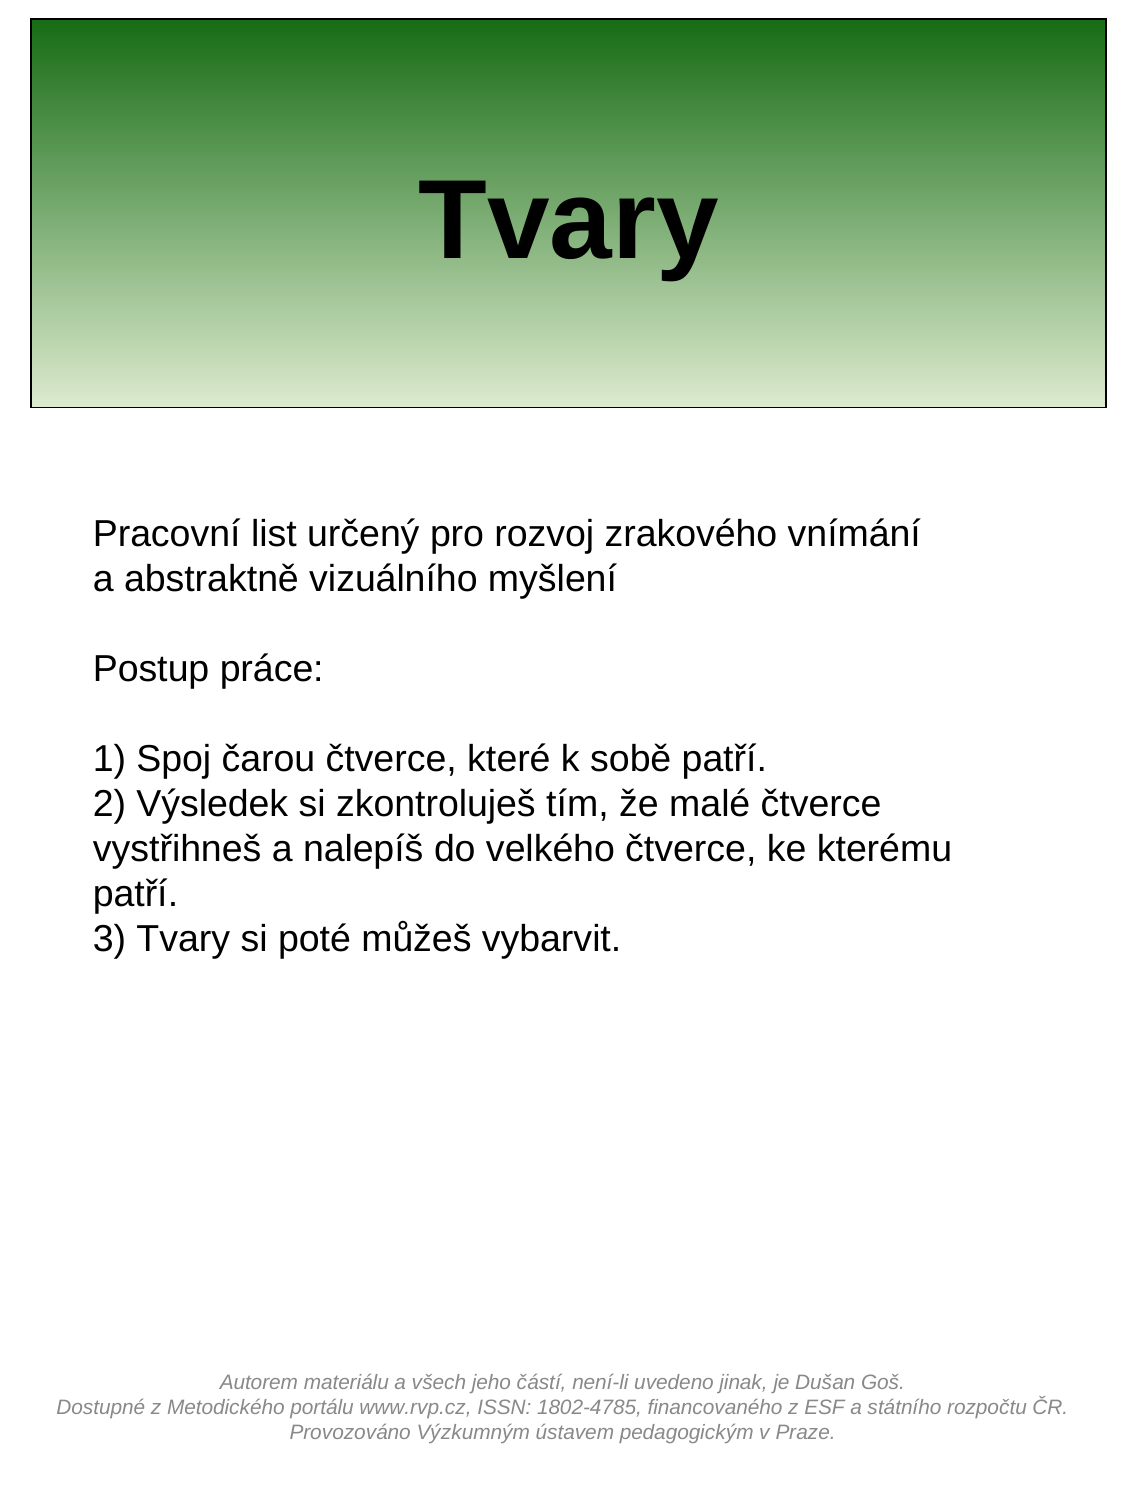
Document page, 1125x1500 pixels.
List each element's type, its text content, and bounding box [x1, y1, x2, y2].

text_box Autorem materiálu a všech jeho částí, není-li uvedeno jinak, je Dušan Goš. Dostupné z Metodického portálu www.rvp.cz, ISSN: 1802-4785, financovaného z ESF a státního rozpočtu ČR. Provozováno Výzkumným ústavem pedagogickým v Praze. [0, 1376, 1125, 1436]
text_box Pracovní list určený pro rozvoj zrakového vnímání a abstraktně vizuálního myšlení Postup práce: Spoj čarou čtverce, které k sobě patří. Výsledek si zkontroluješ tím, že malé čtverce vystřihneš a nalepíš do velkého čtverce, ke kterému patří. Tvary si poté můžeš vybarvit. [78, 501, 1059, 1013]
title Tvary [30, 18, 1106, 408]
